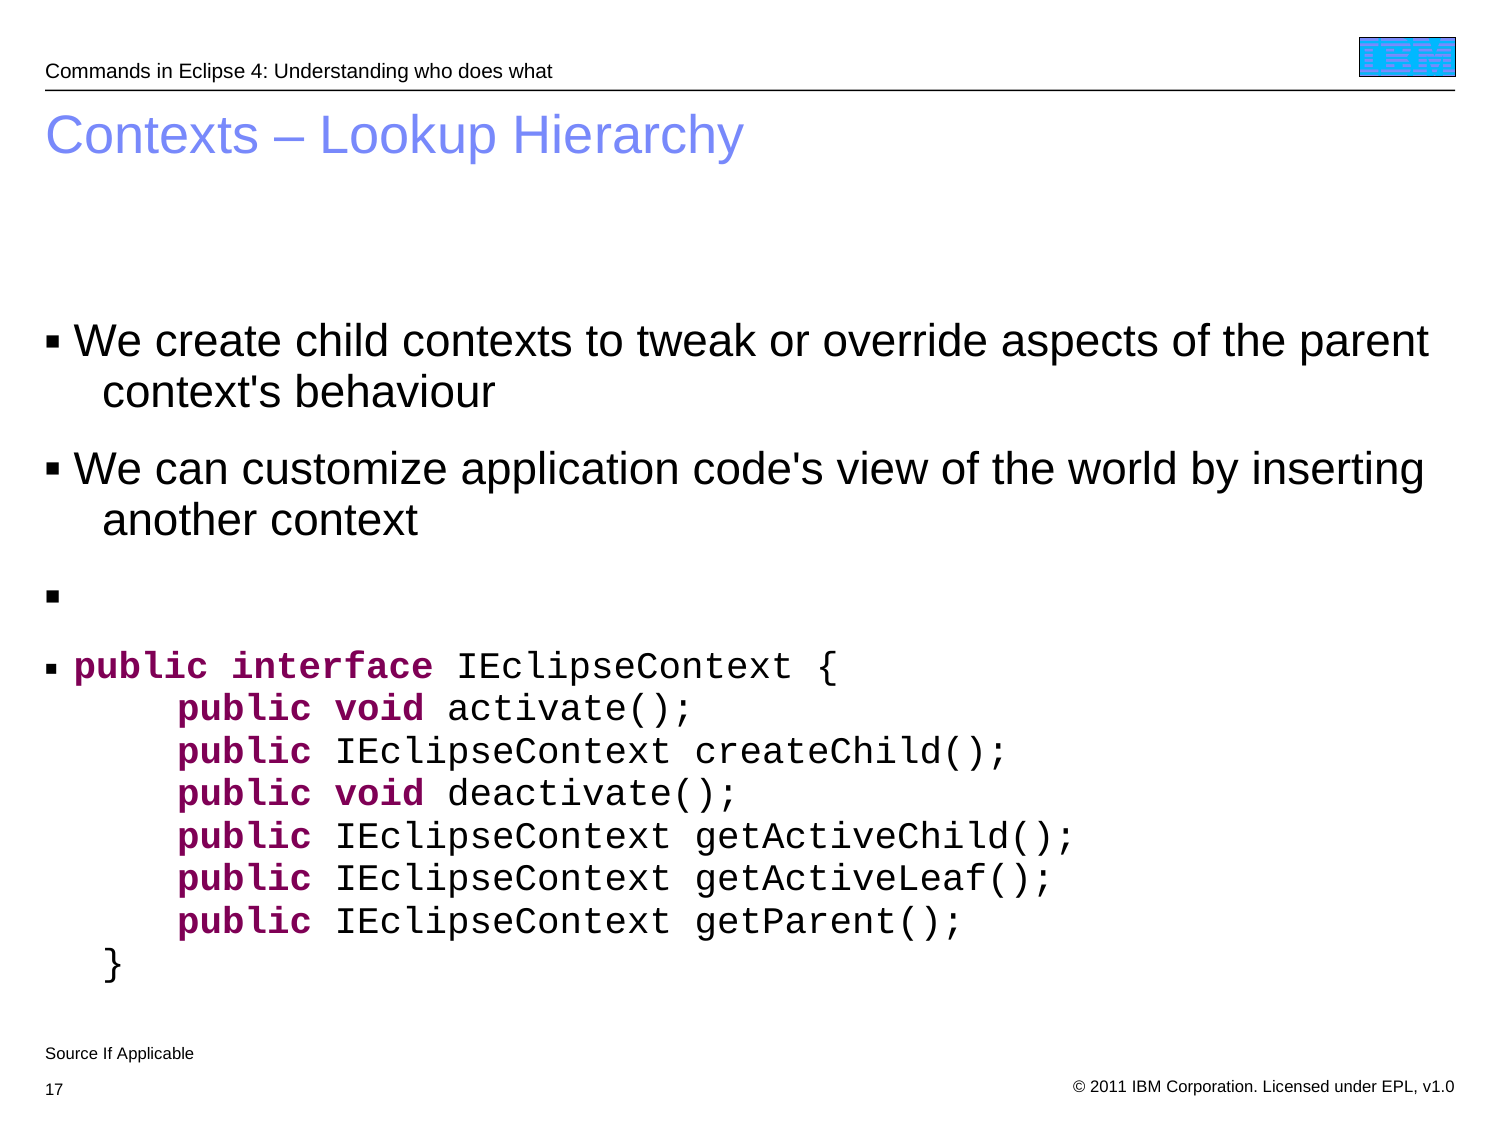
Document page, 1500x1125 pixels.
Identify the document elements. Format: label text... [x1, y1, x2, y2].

text_box Commands in Eclipse 4: Understanding who does what [30, 37, 1306, 83]
list We create child contexts to tweak or override aspects of the parent context's behaviour We can customize application code's view of the world by inserting another context public interface IEclipseContext { public void activate(); public IEclipseContext createChild(); public void deactivate(); public IEclipseContext getActiveChild(); public IEclipseContext getActiveLeaf(); public IEclipseContext getParent(); } [30, 307, 1456, 1058]
title Contexts – Lookup Hierarchy [30, 97, 1456, 218]
text_box Source If Applicable [30, 1021, 1441, 1072]
